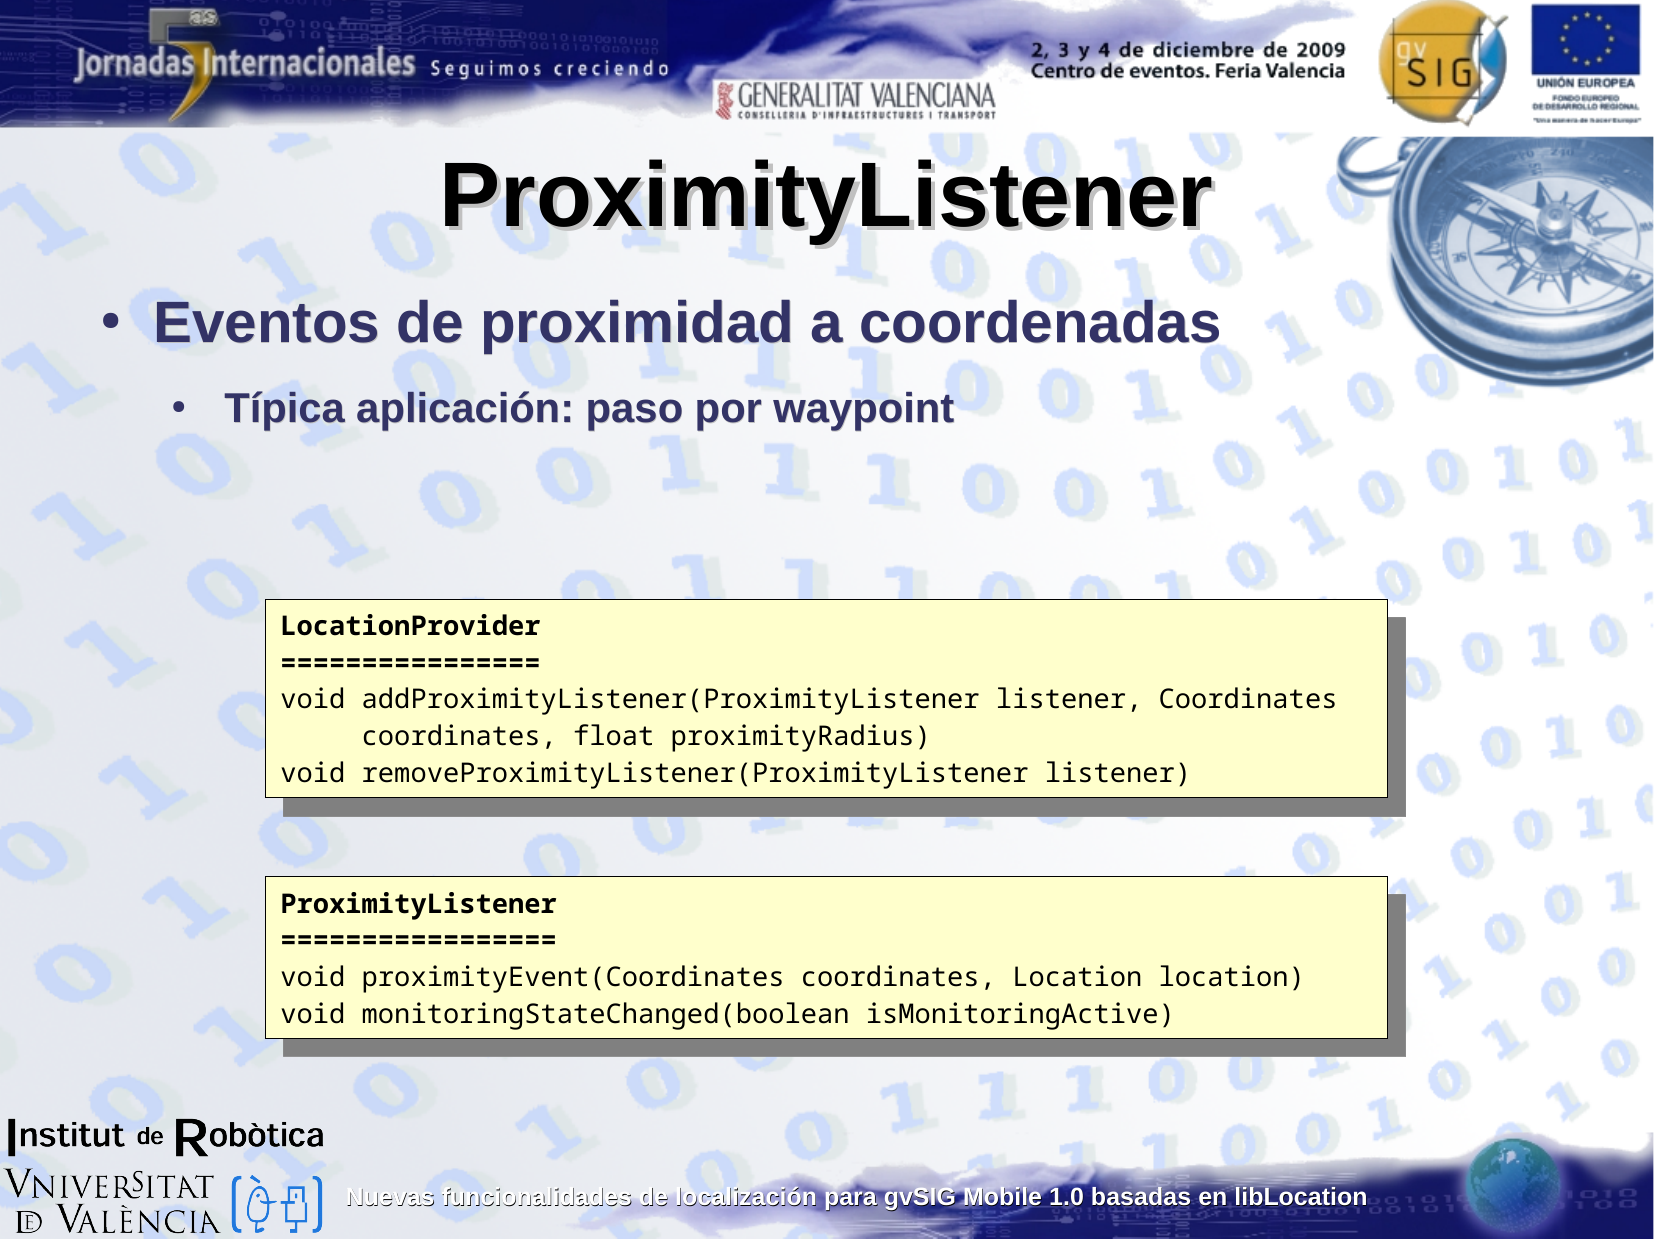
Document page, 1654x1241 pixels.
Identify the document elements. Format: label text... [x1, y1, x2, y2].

list Eventos de proximidad a coordenadas Típica aplicación: paso por waypoint [82, 290, 1571, 1109]
text_box LocationProvider ================ void addProximityListener(ProximityListener listener, Coordinates coordinates, float proximityRadius) void removeProximityListener(ProximityListener listener) [265, 599, 1388, 771]
picture [0, 0, 1654, 1239]
text_box ProximityListener ================= void proximityEvent(Coordinates coordinates, Location location) void monitoringStateChanged(boolean isMonitoringActive) [265, 876, 1388, 1017]
title ProximityListener [82, 90, 1571, 290]
